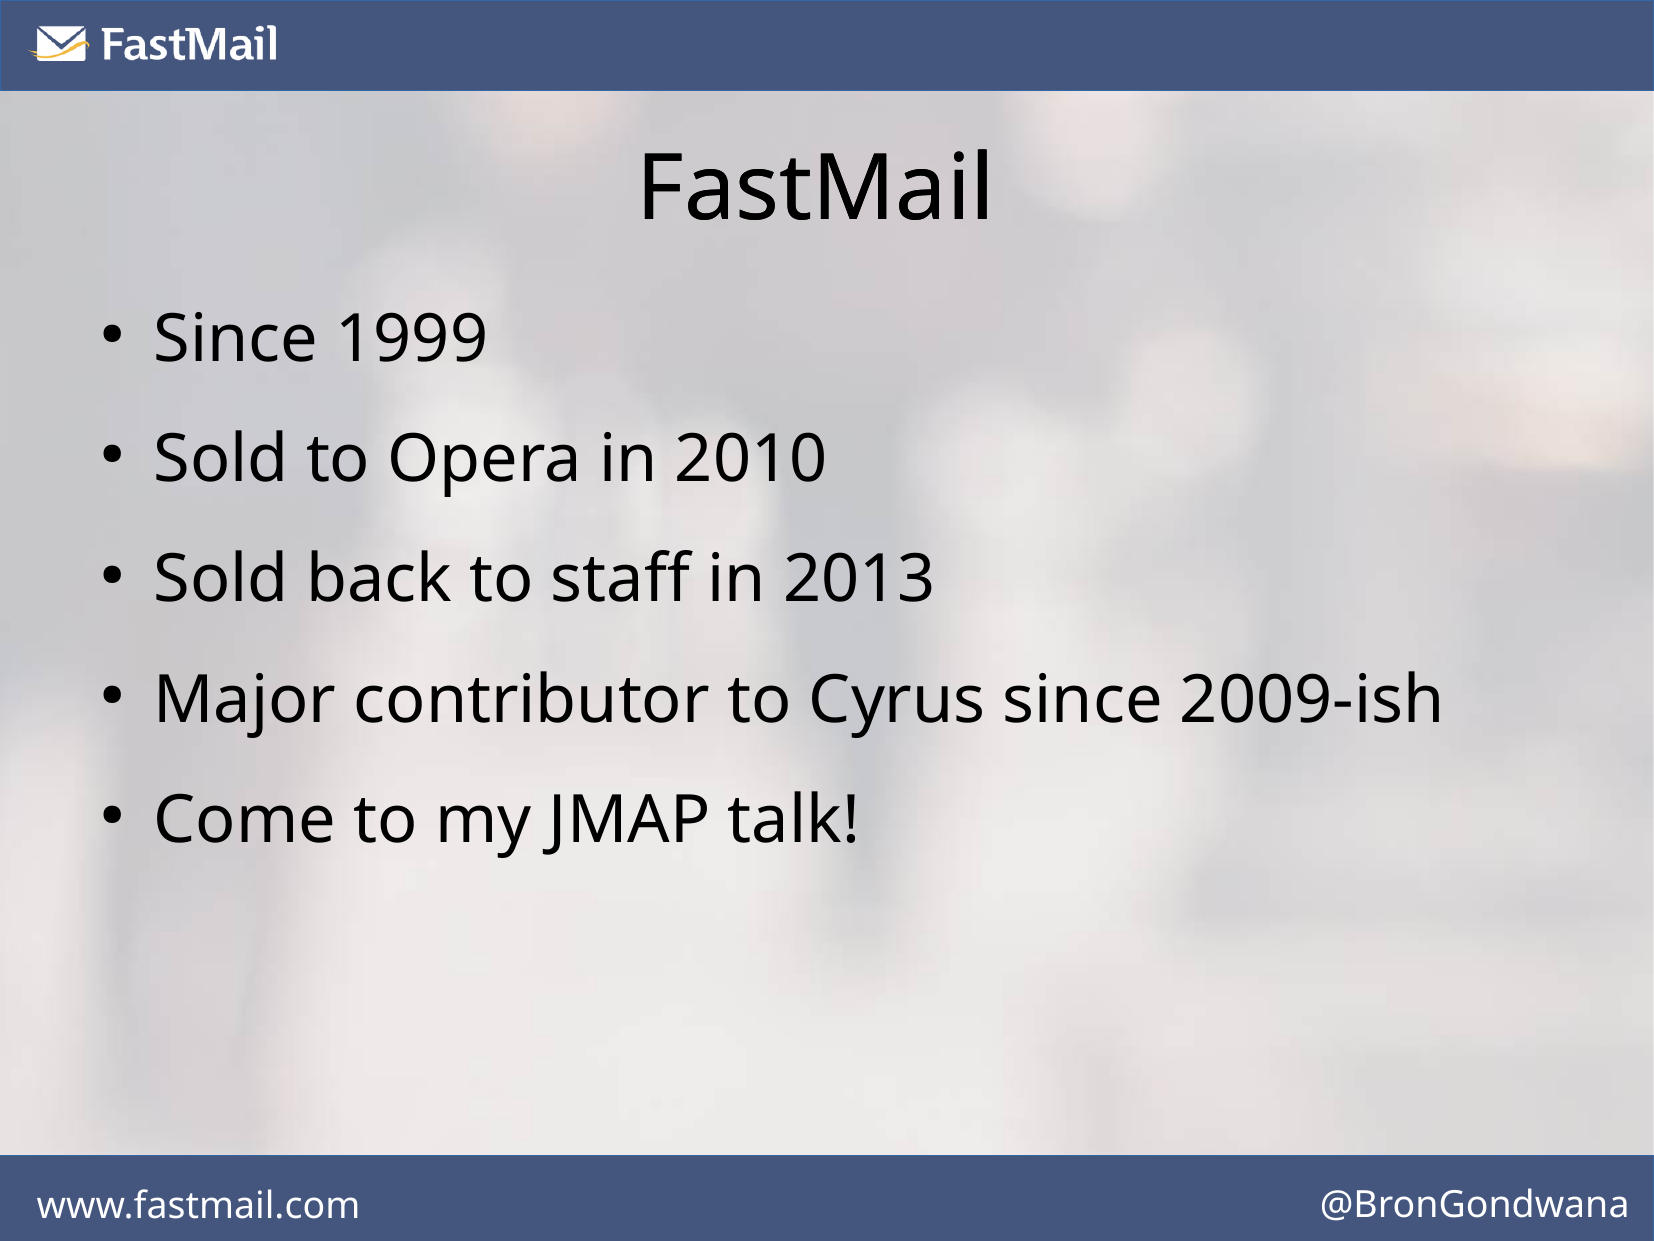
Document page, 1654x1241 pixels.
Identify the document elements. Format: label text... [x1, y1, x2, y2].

list Since 1999 Sold to Opera in 2010 Sold back to staff in 2013 Major contributor to Cyrus since 2009-ish Come to my JMAP talk! [82, 290, 1571, 1010]
picture [26, 8, 302, 78]
text_box FastMail [71, 101, 1561, 267]
picture [0, 91, 1654, 1155]
